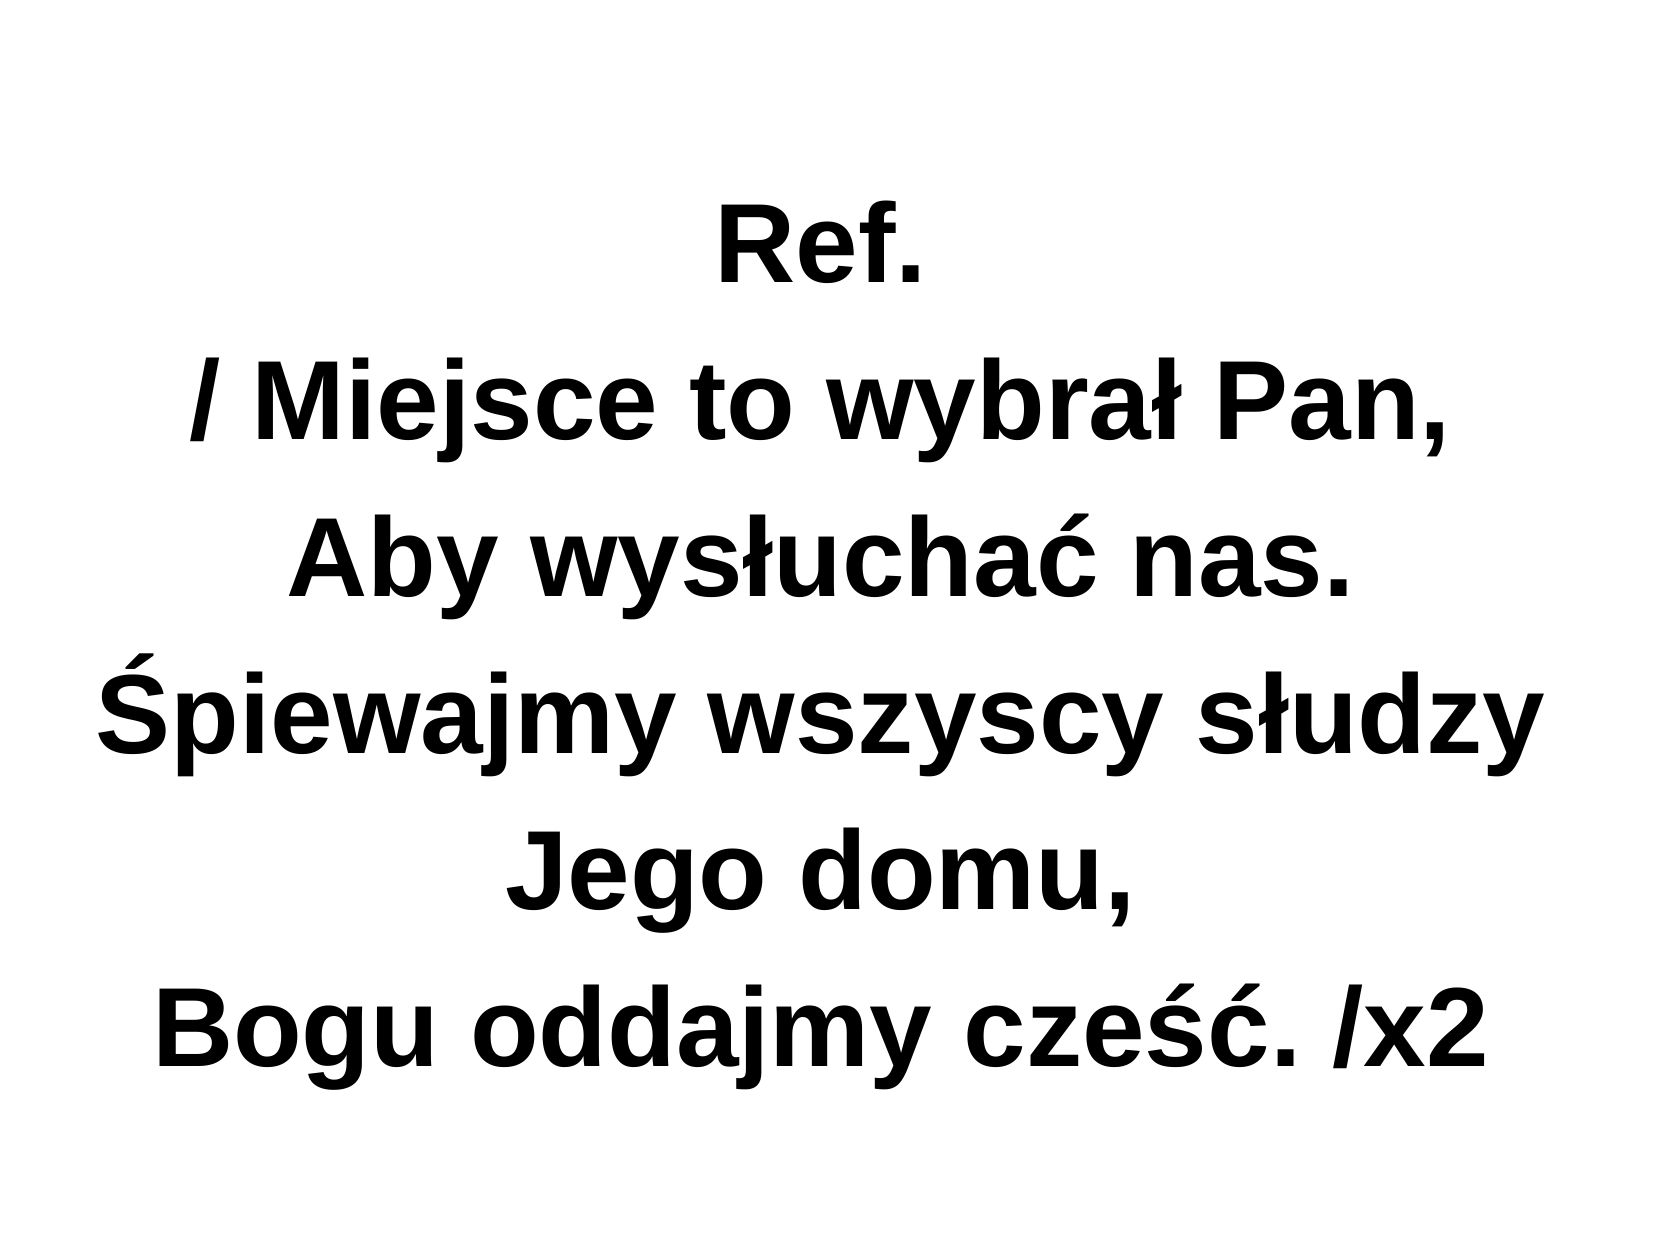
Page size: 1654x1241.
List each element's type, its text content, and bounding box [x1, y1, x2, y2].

subtitle Ref. / Miejsce to wybrał Pan, Aby wysłuchać nas. Śpiewajmy wszyscy słudzy Jego domu, Bogu oddajmy cześć. /x2 [0, 0, 1642, 1241]
